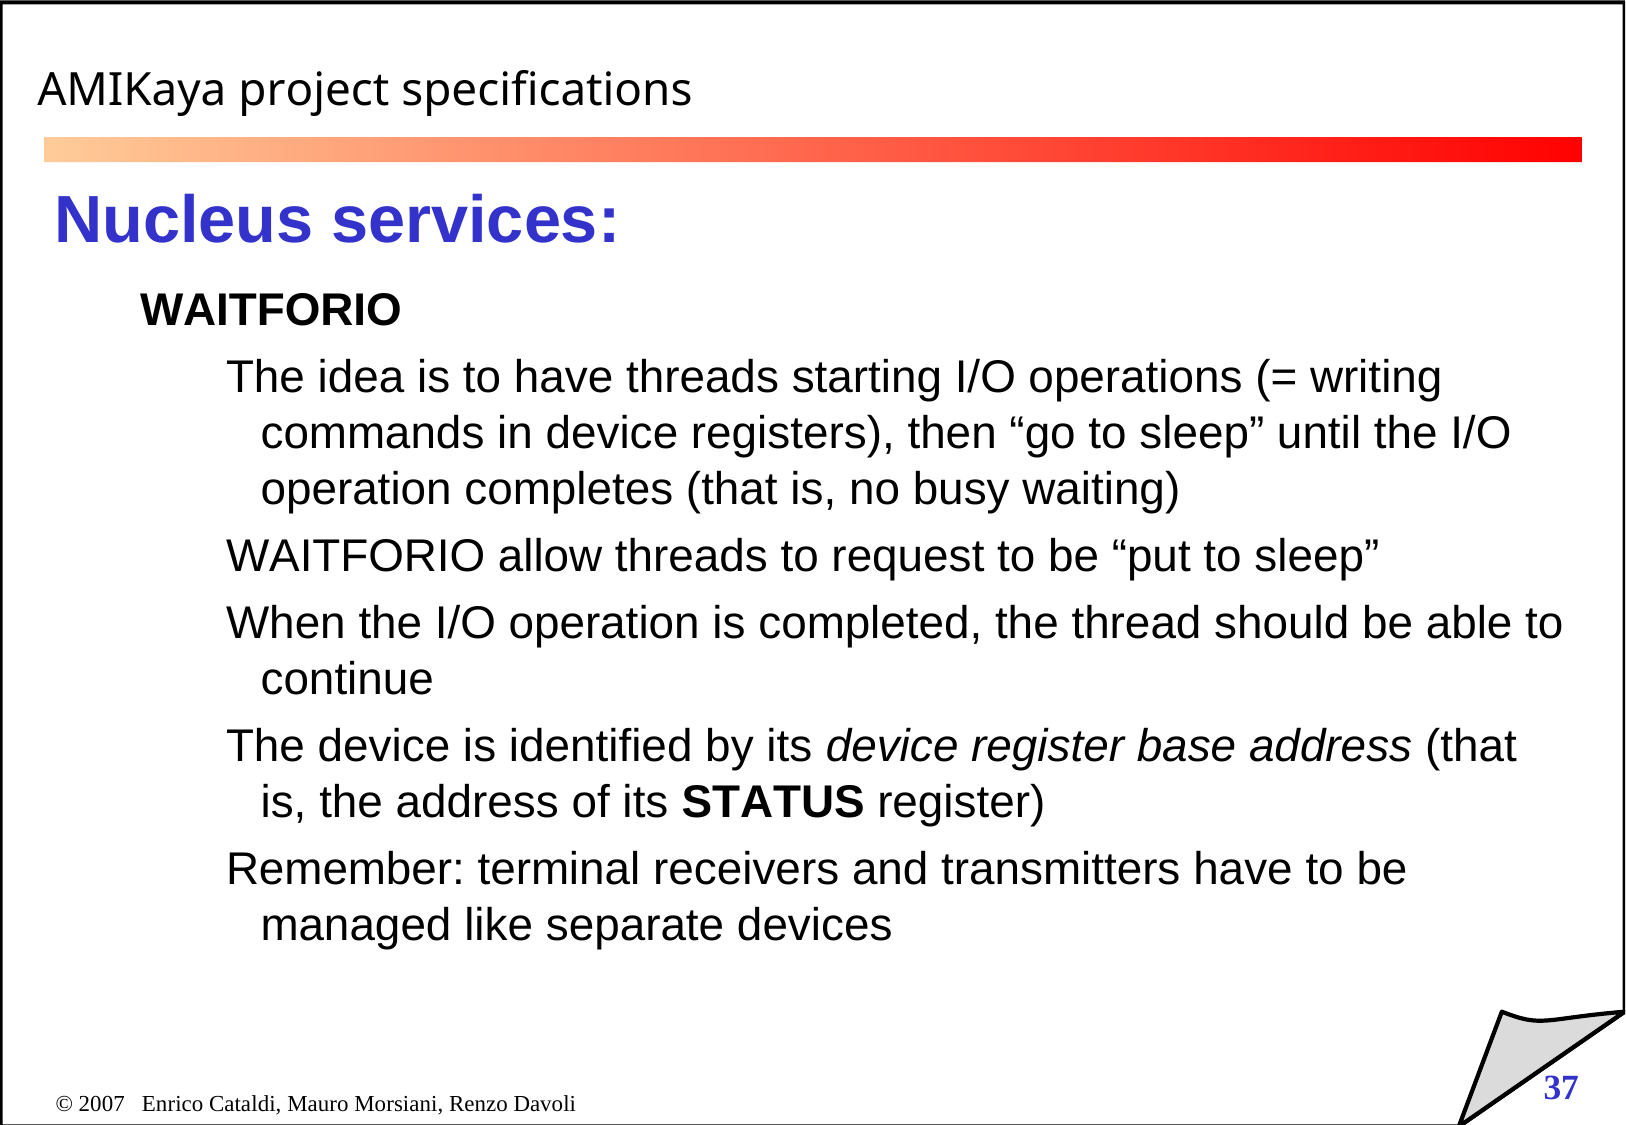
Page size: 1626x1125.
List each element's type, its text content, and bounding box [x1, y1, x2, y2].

title AMIKaya project specifications [37, 44, 1587, 131]
list Nucleus services: WAITFORIO The idea is to have threads starting I/O operations (= writing commands in device registers), then “go to sleep” until the I/O operation completes (that is, no busy waiting) WAITFORIO allow threads to request to be “put to sleep” When the I/O operation is completed, the thread should be able to continue The device is identified by its device register base address (that is, the address of its STATUS register) Remember: terminal receivers and transmitters have to be managed like separate devices [54, 187, 1571, 1047]
